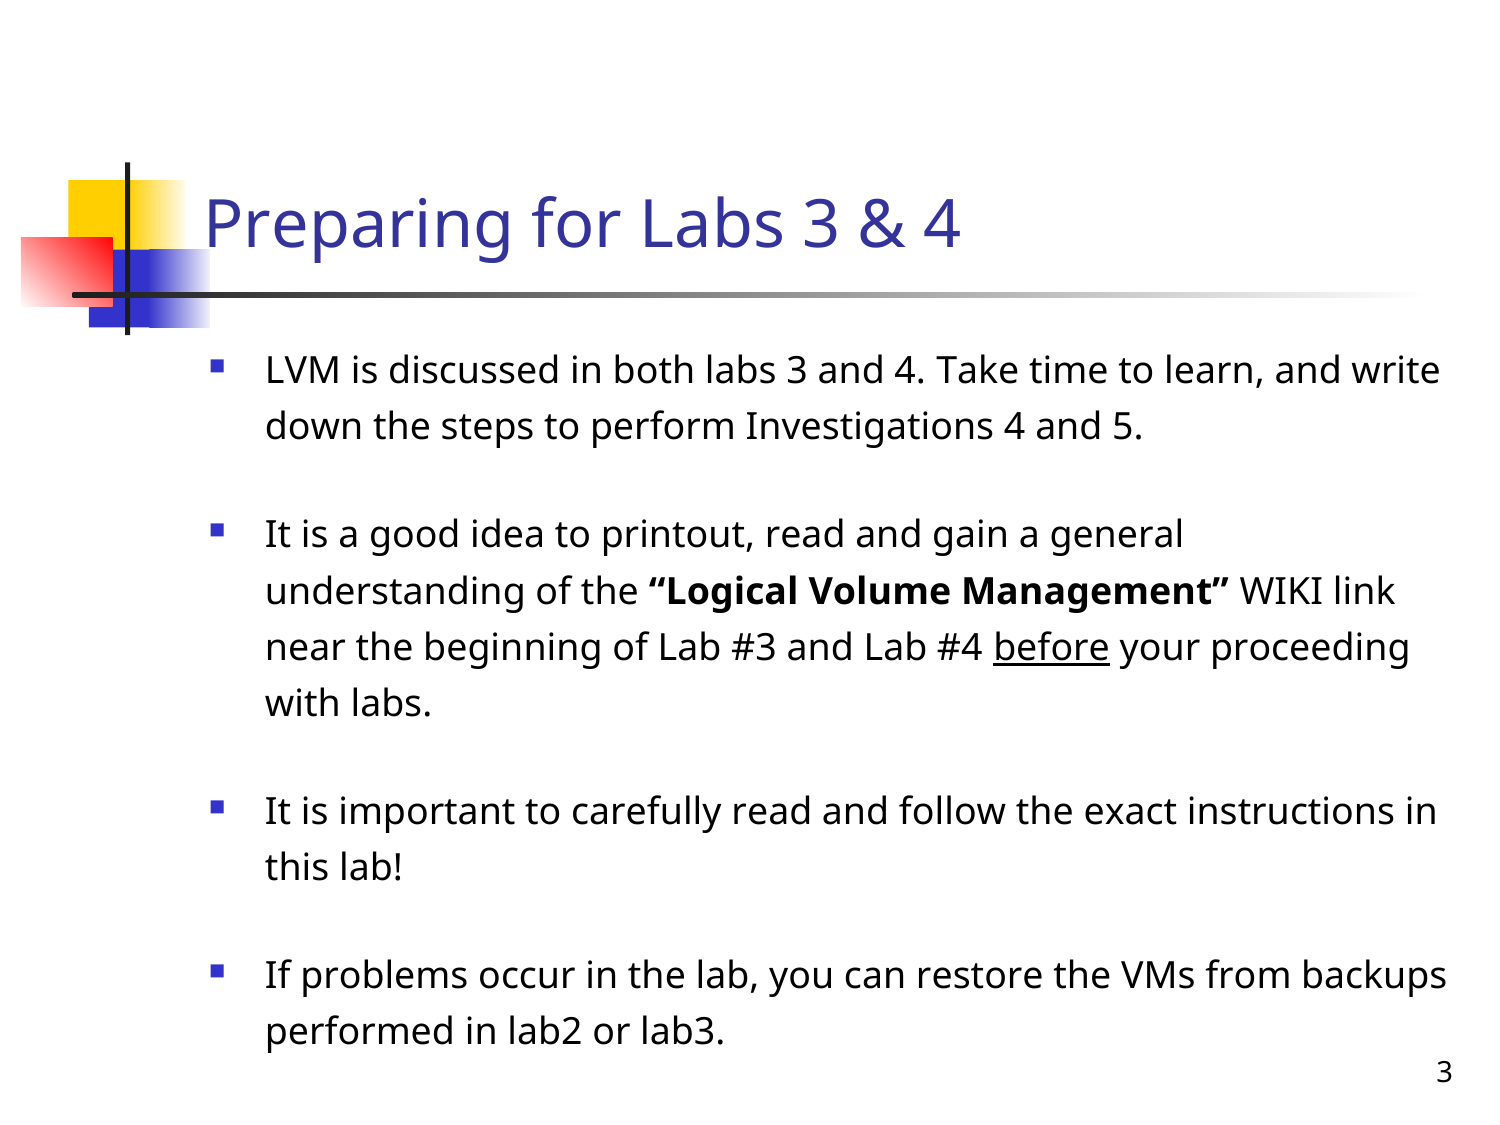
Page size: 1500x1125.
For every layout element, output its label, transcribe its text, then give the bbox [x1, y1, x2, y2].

title Preparing for Labs 3 & 4 [188, 35, 1468, 276]
list LVM is discussed in both labs 3 and 4. Take time to learn, and write down the steps to perform Investigations 4 and 5. It is a good idea to printout, read and gain a general understanding of the “Logical Volume Management” WIKI link near the beginning of Lab #3 and Lab #4 before your proceeding with labs. It is important to carefully read and follow the exact instructions in this lab! If problems occur in the lab, you can restore the VMs from backups performed in lab2 or lab3. [193, 331, 1469, 1082]
